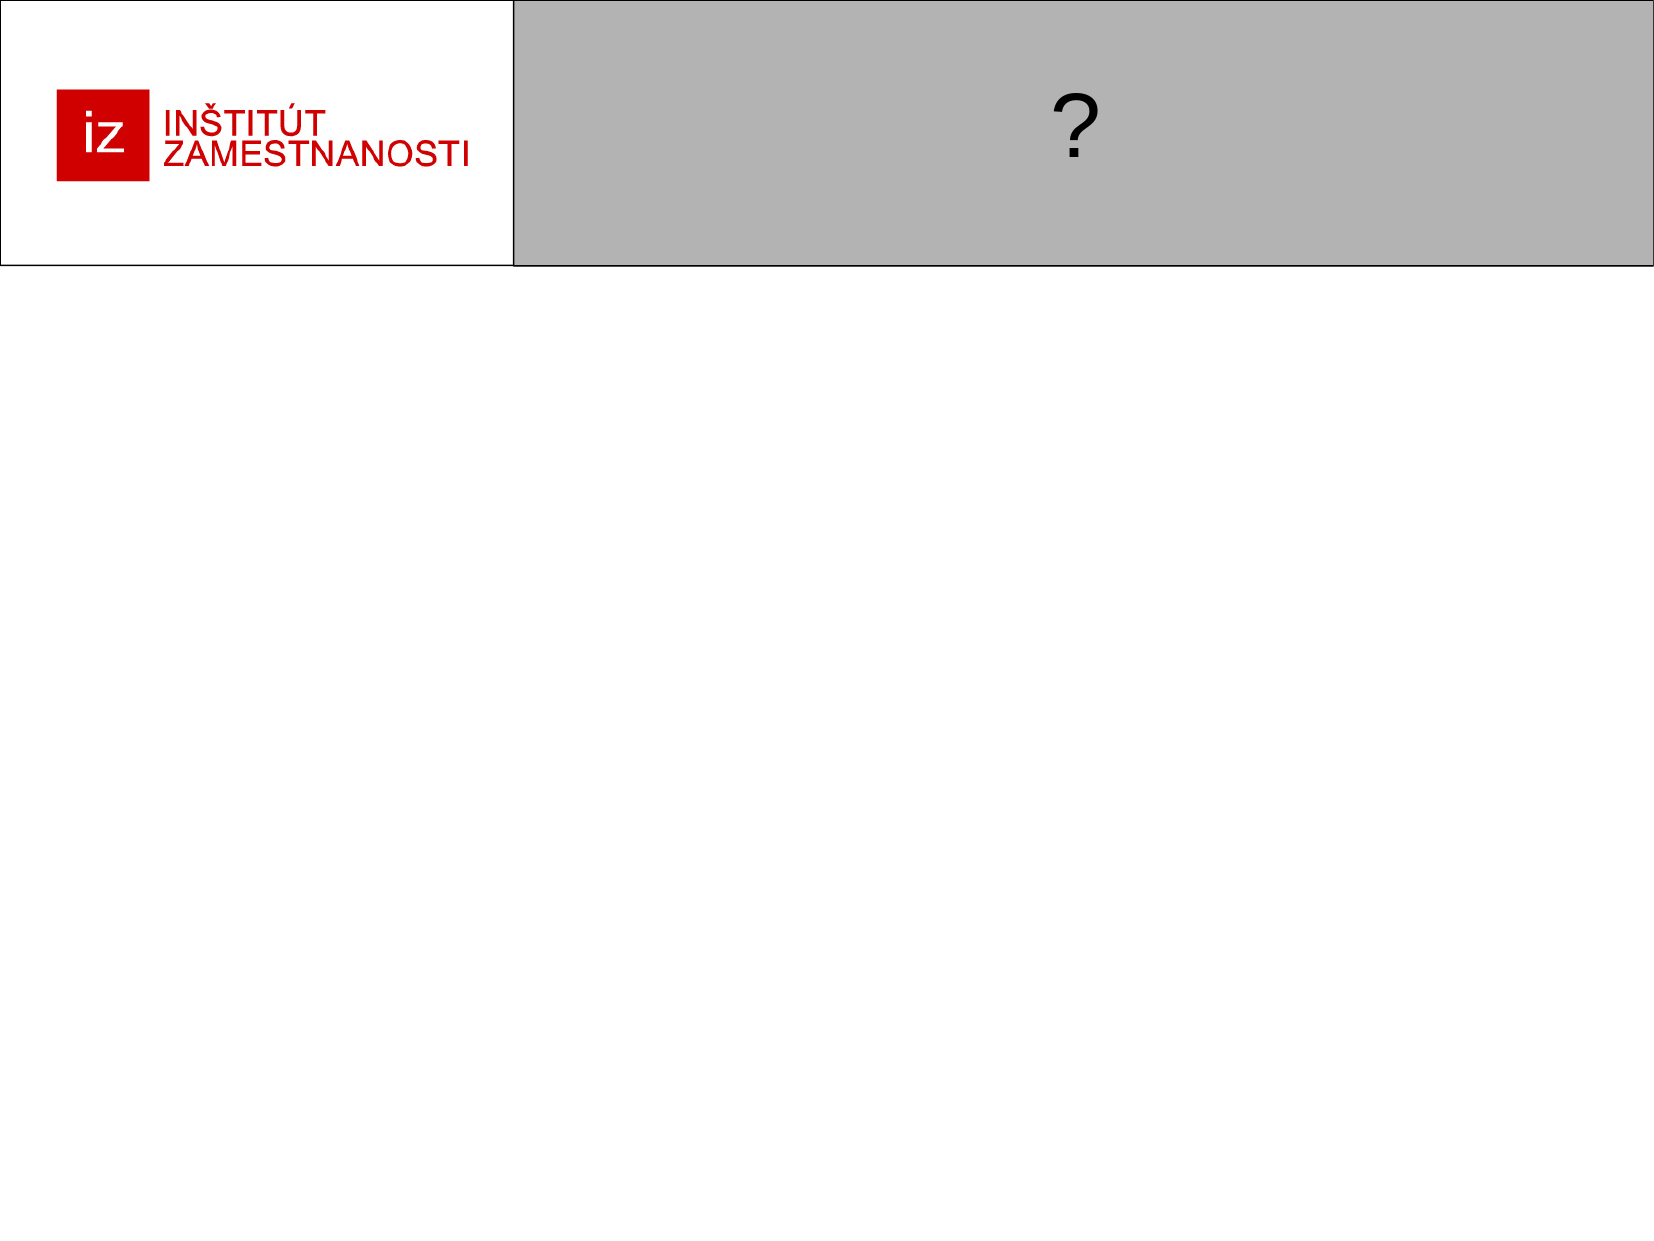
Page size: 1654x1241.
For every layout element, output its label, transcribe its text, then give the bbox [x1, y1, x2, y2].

title ? [561, 37, 1565, 229]
picture [5, 8, 512, 257]
